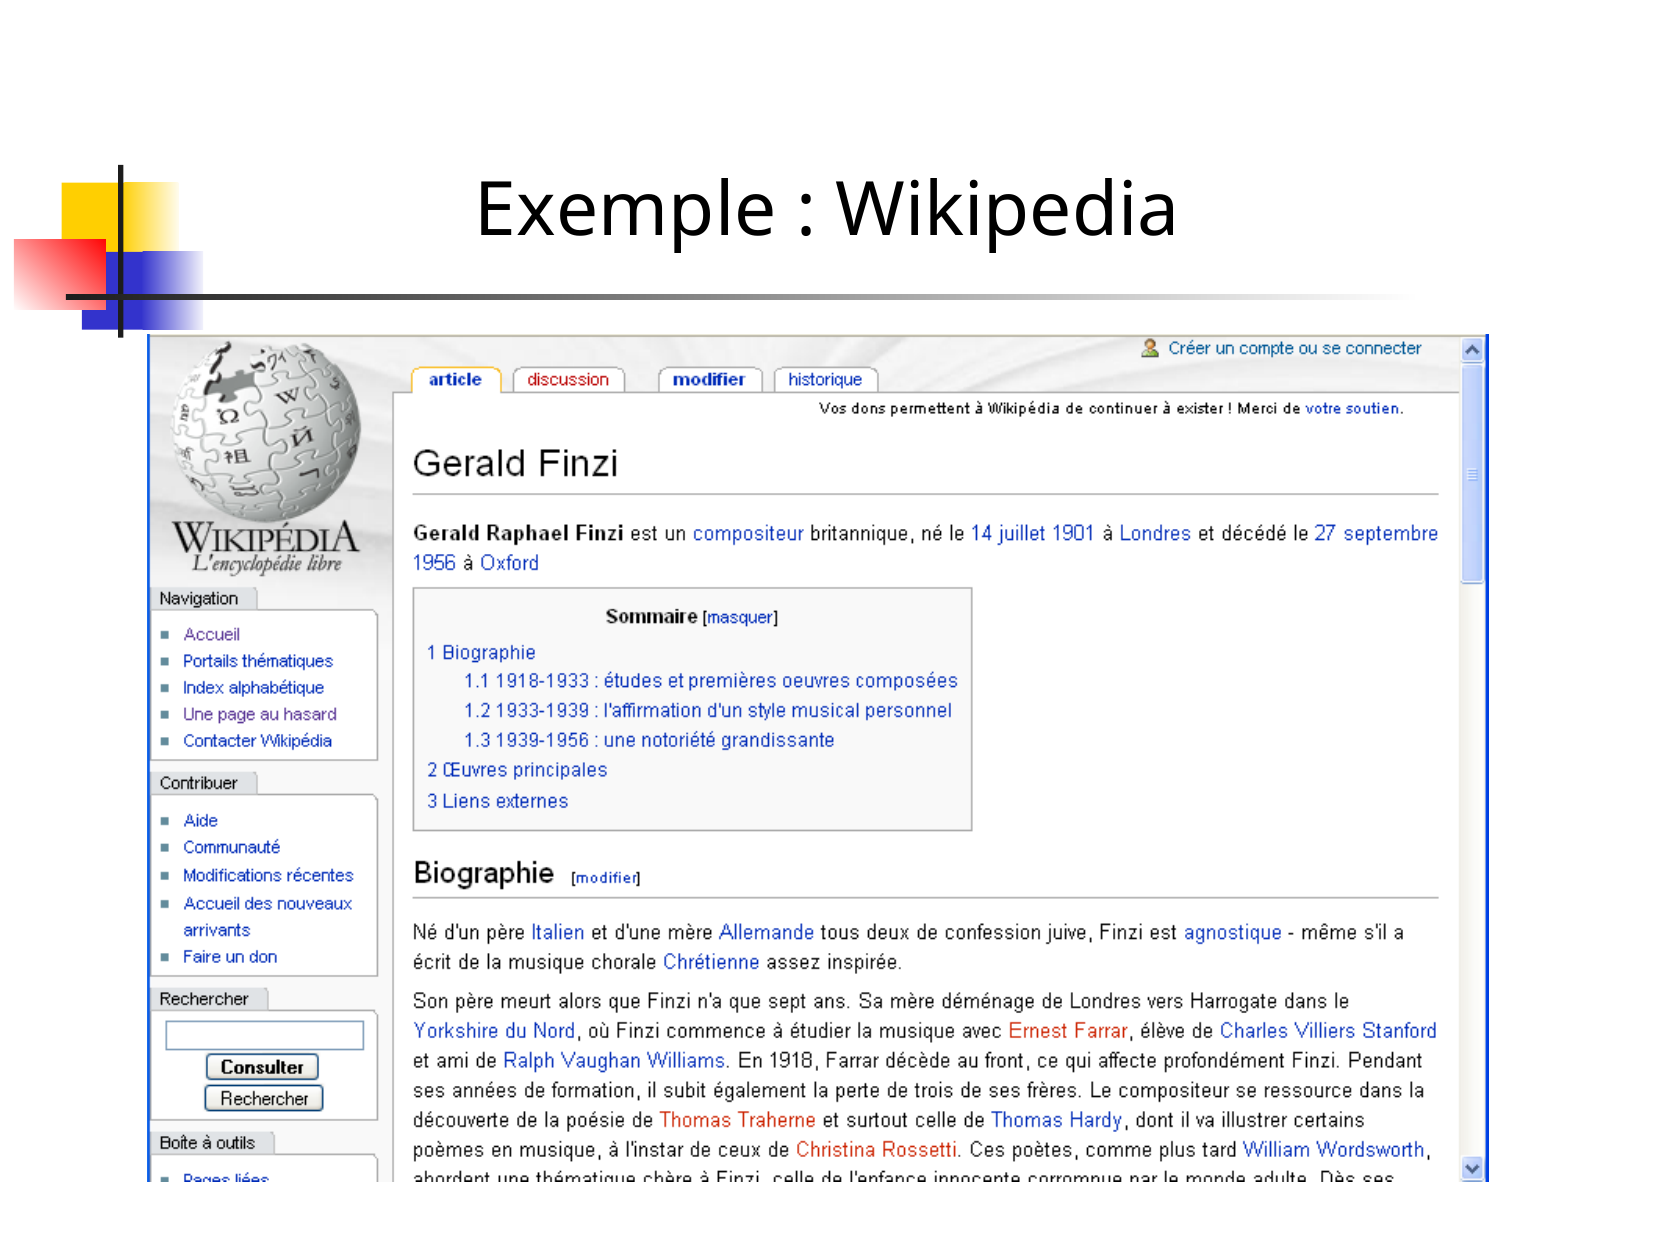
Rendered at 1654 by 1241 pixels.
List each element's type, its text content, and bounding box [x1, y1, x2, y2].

picture [147, 334, 1489, 1182]
title Exemple : Wikipedia [121, 102, 1534, 311]
